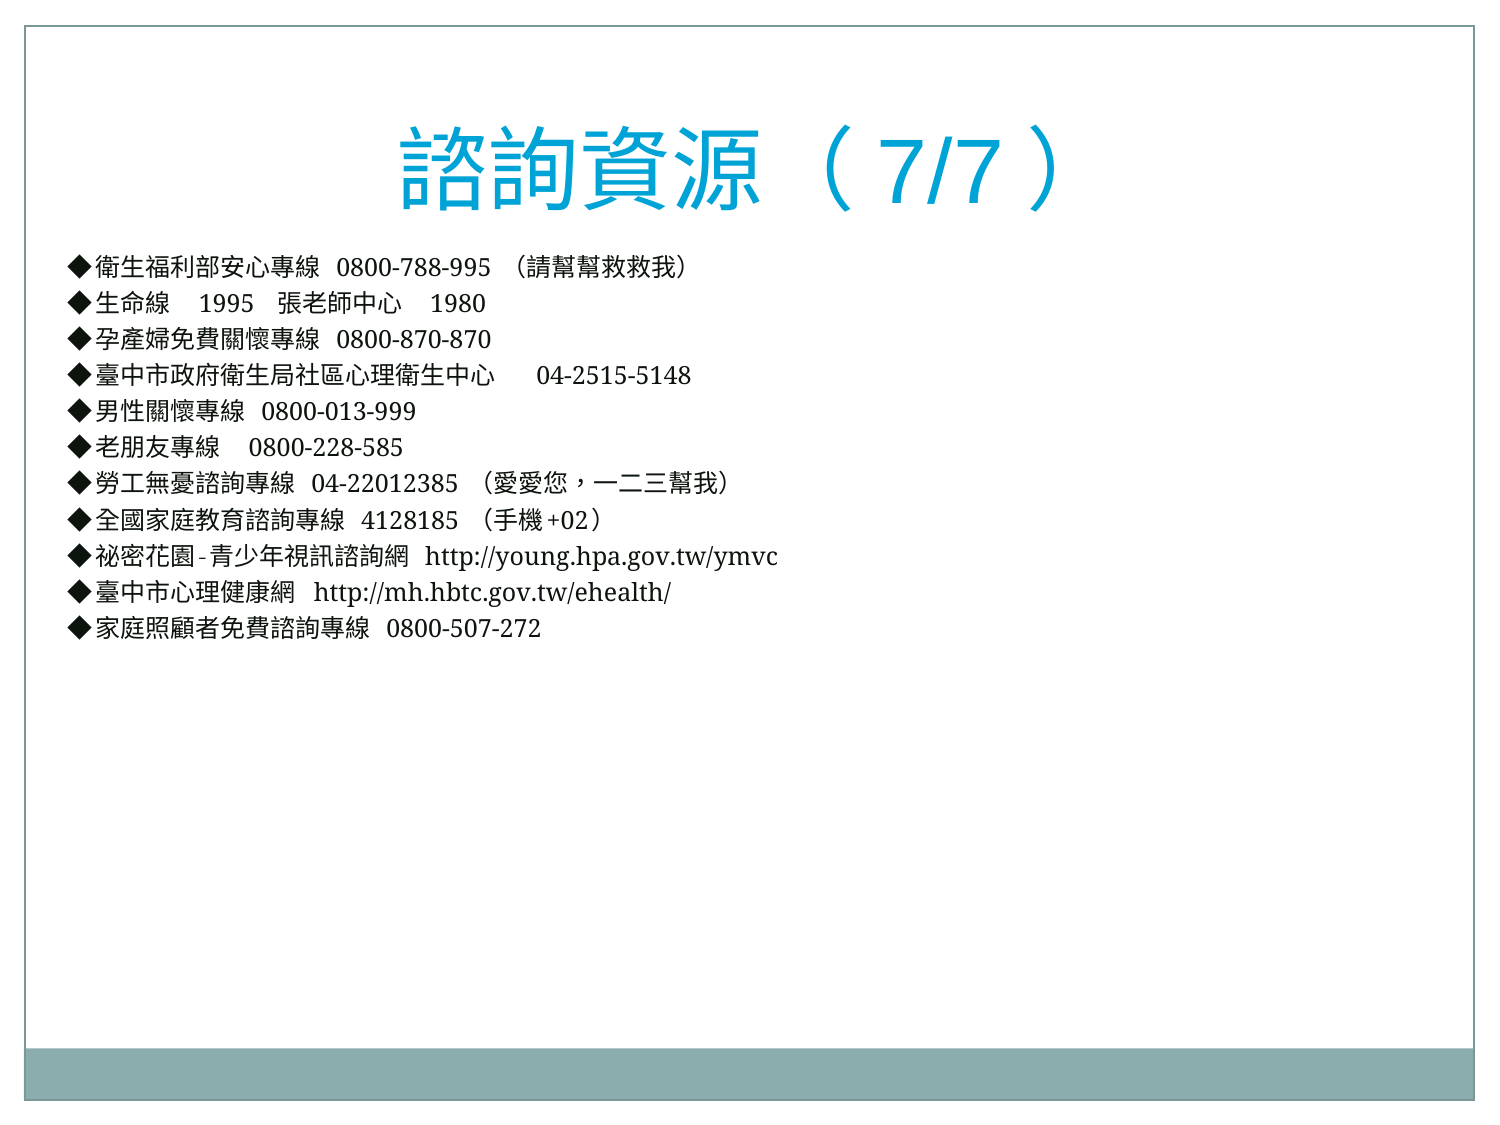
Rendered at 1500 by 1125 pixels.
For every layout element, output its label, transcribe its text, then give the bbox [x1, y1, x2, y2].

text_box ◆衛生福利部安心專線 0800-788-995 （請幫幫救救我） ◆生命線 1995 張老師中心 1980 ◆孕產婦免費關懷專線 0800-870-870 ◆臺中市政府衛生局社區心理衛生中心 04-2515-5148 ◆男性關懷專線 0800-013-999 ◆老朋友專線 0800-228-585 ◆勞工無憂諮詢專線 04-22012385 （愛愛您，一二三幫我） ◆全國家庭教育諮詢專線 4128185 （手機+02） ◆祕密花園-青少年視訊諮詢網 http://young.hpa.gov.tw/ymvc ◆臺中市心理健康網 http://mh.hbtc.gov.tw/ehealth/ ◆家庭照顧者免費諮詢專線 0800-507-272 [53, 243, 1455, 658]
text_box 諮詢資源（7/7） [56, 89, 1458, 244]
